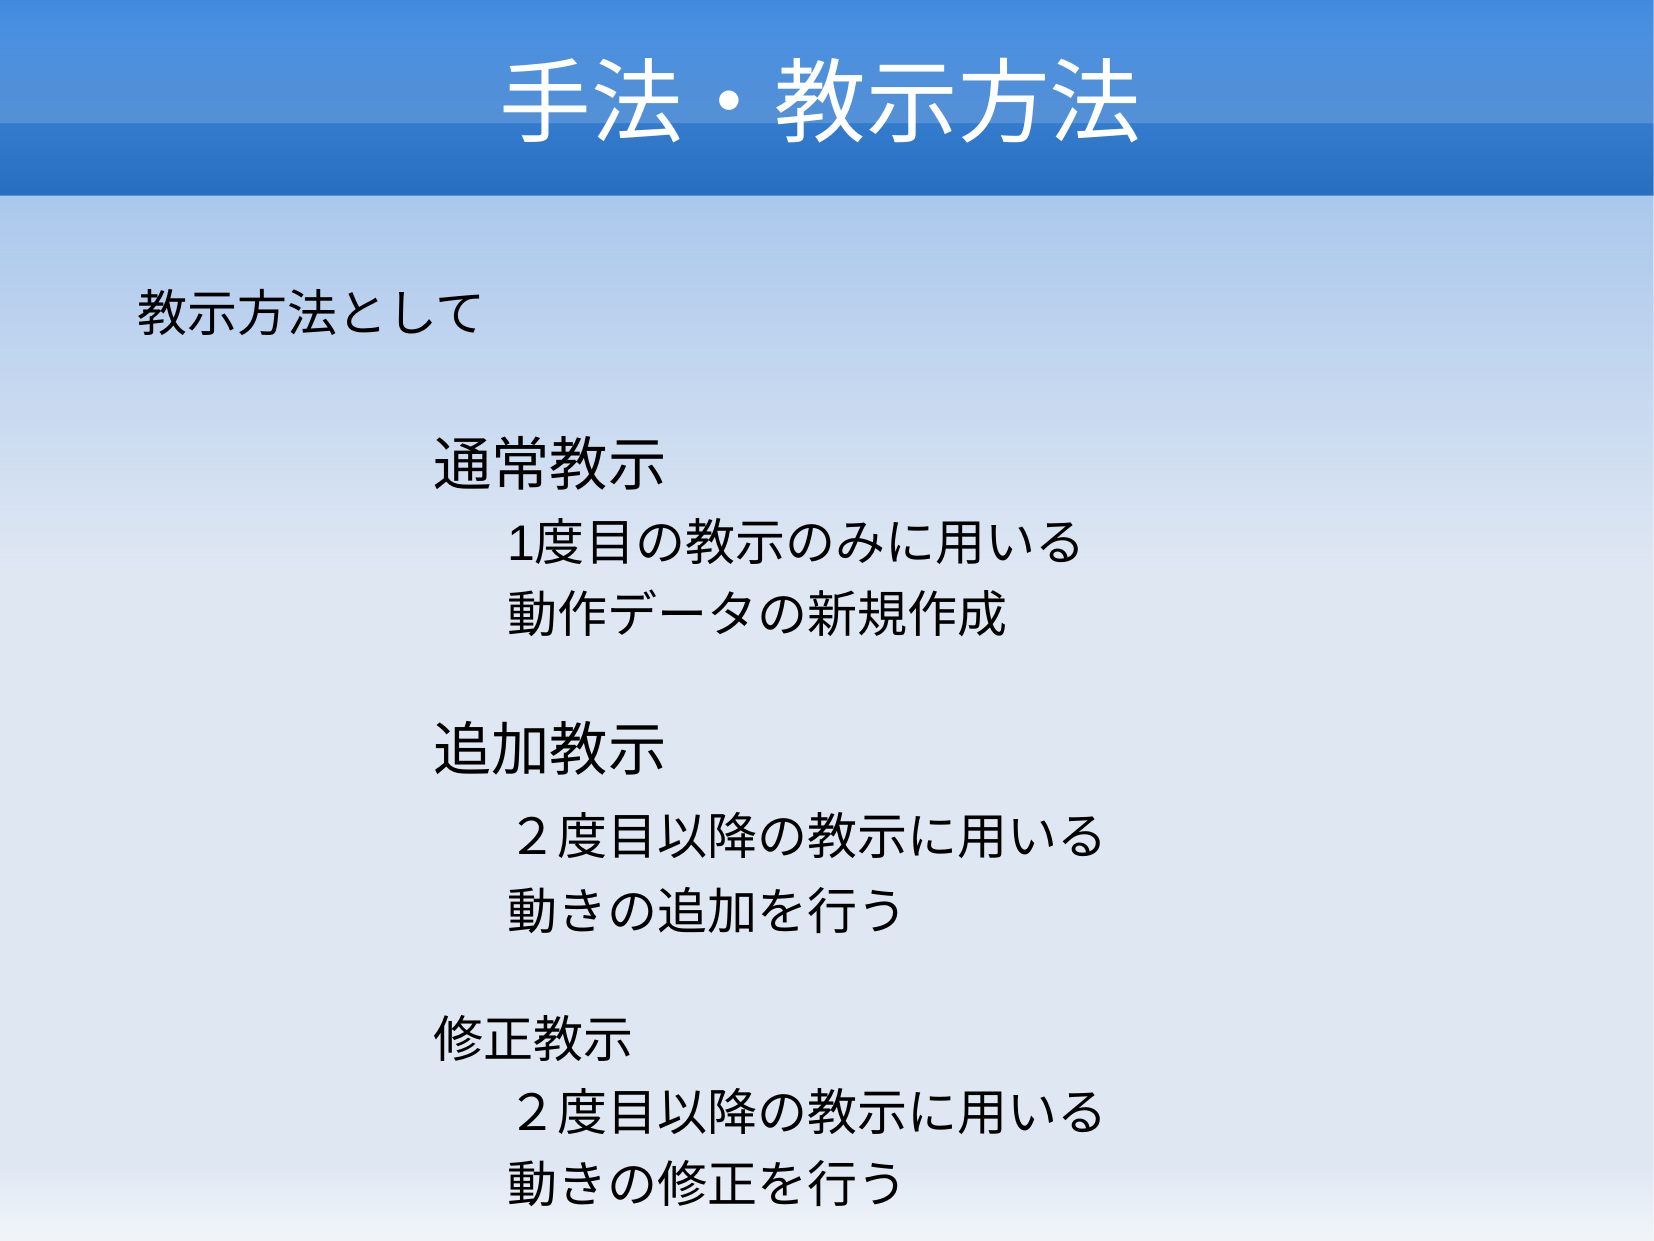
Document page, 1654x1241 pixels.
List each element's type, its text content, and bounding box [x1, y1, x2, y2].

title 手法・教示方法 [76, 0, 1565, 208]
text_box 通常教示 1度目の教示のみに用いる 動作データの新規作成 追加教示 ２度目以降の教示に用いる 動きの追加を行う 修正教示 ２度目以降の教示に用いる 動きの修正を行う [418, 410, 1123, 1016]
text_box 教示方法として [122, 265, 502, 331]
picture [0, 0, 1654, 1241]
